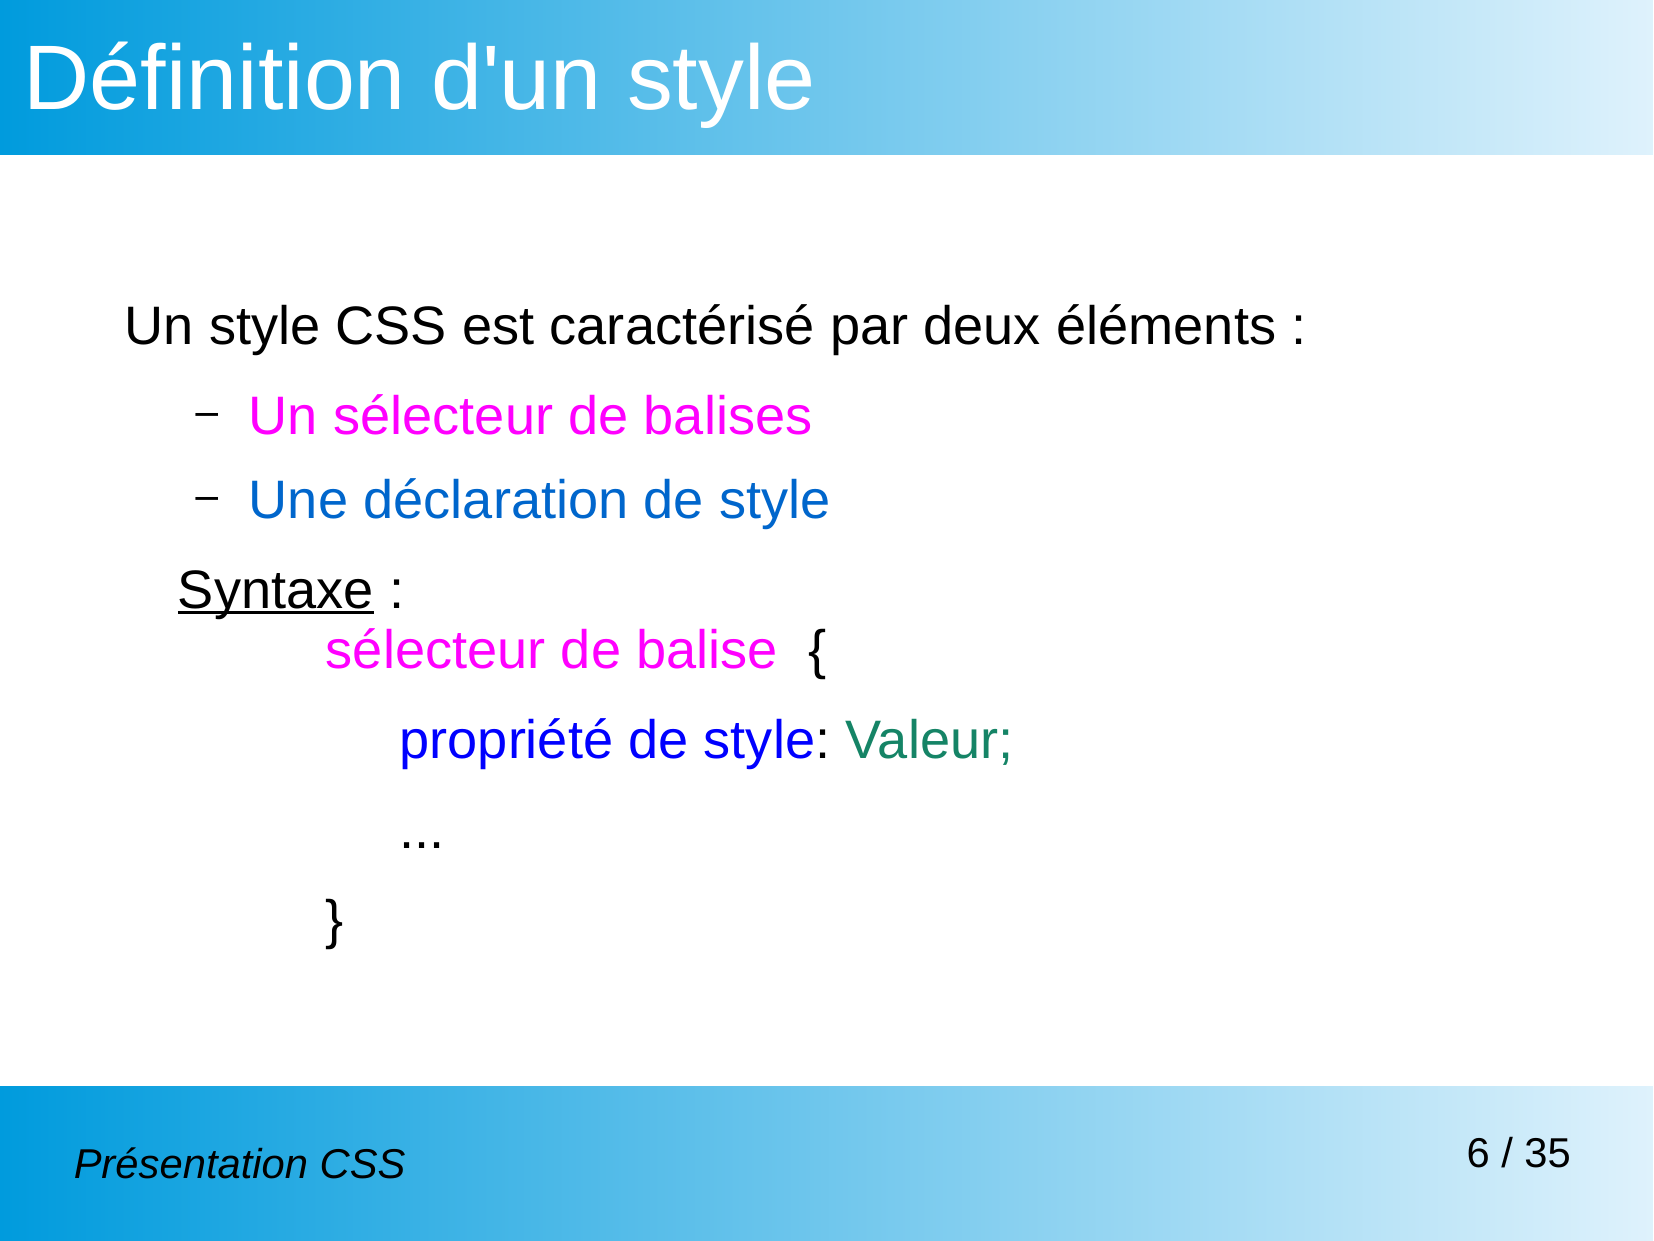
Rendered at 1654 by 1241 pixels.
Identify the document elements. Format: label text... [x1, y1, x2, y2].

list Un style CSS est caractérisé par deux éléments : Un sélecteur de balises Une déclaration de style Syntaxe : sélecteur de balise { propriété de style: Valeur; ... } [107, 295, 1596, 1015]
title Définition d'un style [23, 25, 1512, 130]
